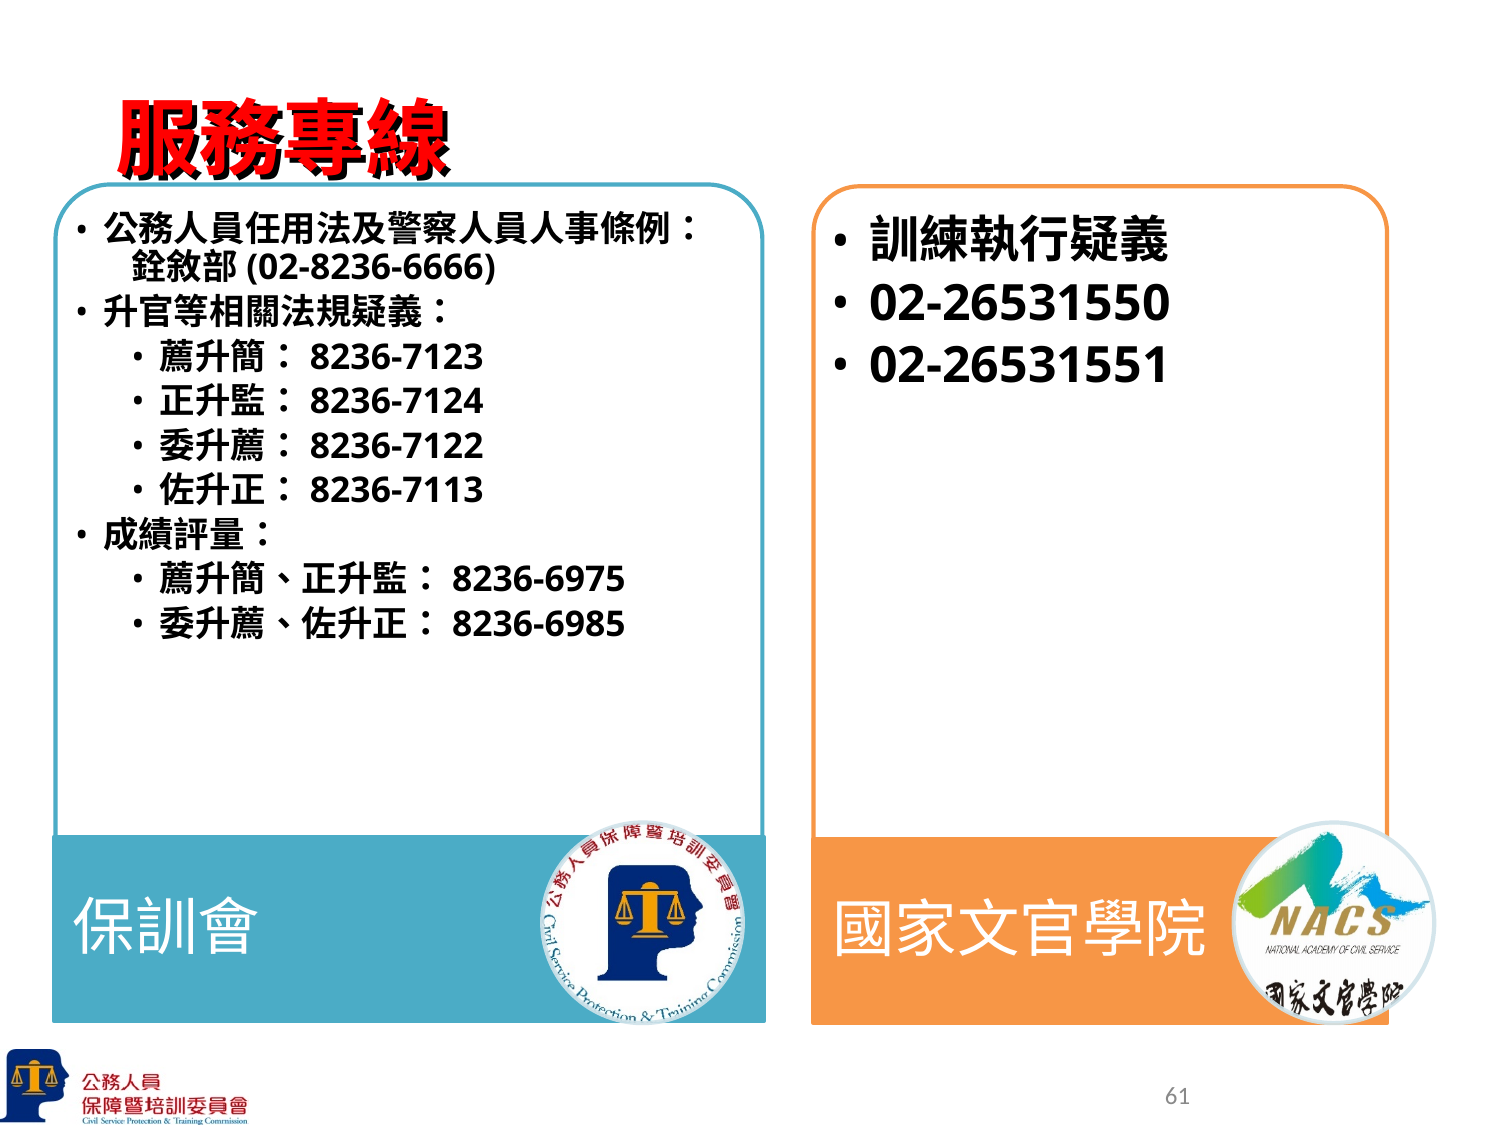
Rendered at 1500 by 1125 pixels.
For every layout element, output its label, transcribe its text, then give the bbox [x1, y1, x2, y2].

text_box [1233, 822, 1435, 1024]
text_box 國家文官學院 [813, 839, 1328, 1024]
text_box [542, 822, 743, 1024]
text_box 保訓會 [53, 836, 621, 1022]
text_box 公務人員任用法及警察人員人事條例： 銓敘部(02-8236-6666) 升官等相關法規疑義： 薦升簡：8236-7123 正升監：8236-7124 委升薦：8236-7122 佐升正：8236-7113 成績評量： 薦升簡、正升監：8236-6975 委升薦、佐升正：8236-6985 [55, 184, 763, 836]
text_box 服務專線 [100, 78, 494, 185]
text_box 訓練執行疑義 02-26531550 02-26531551 [813, 186, 1388, 839]
text_box 國家文官學院 [1339, 1008, 1388, 1024]
text_box 保訓會 [663, 836, 764, 1022]
text_box [1149, 1065, 1500, 1125]
